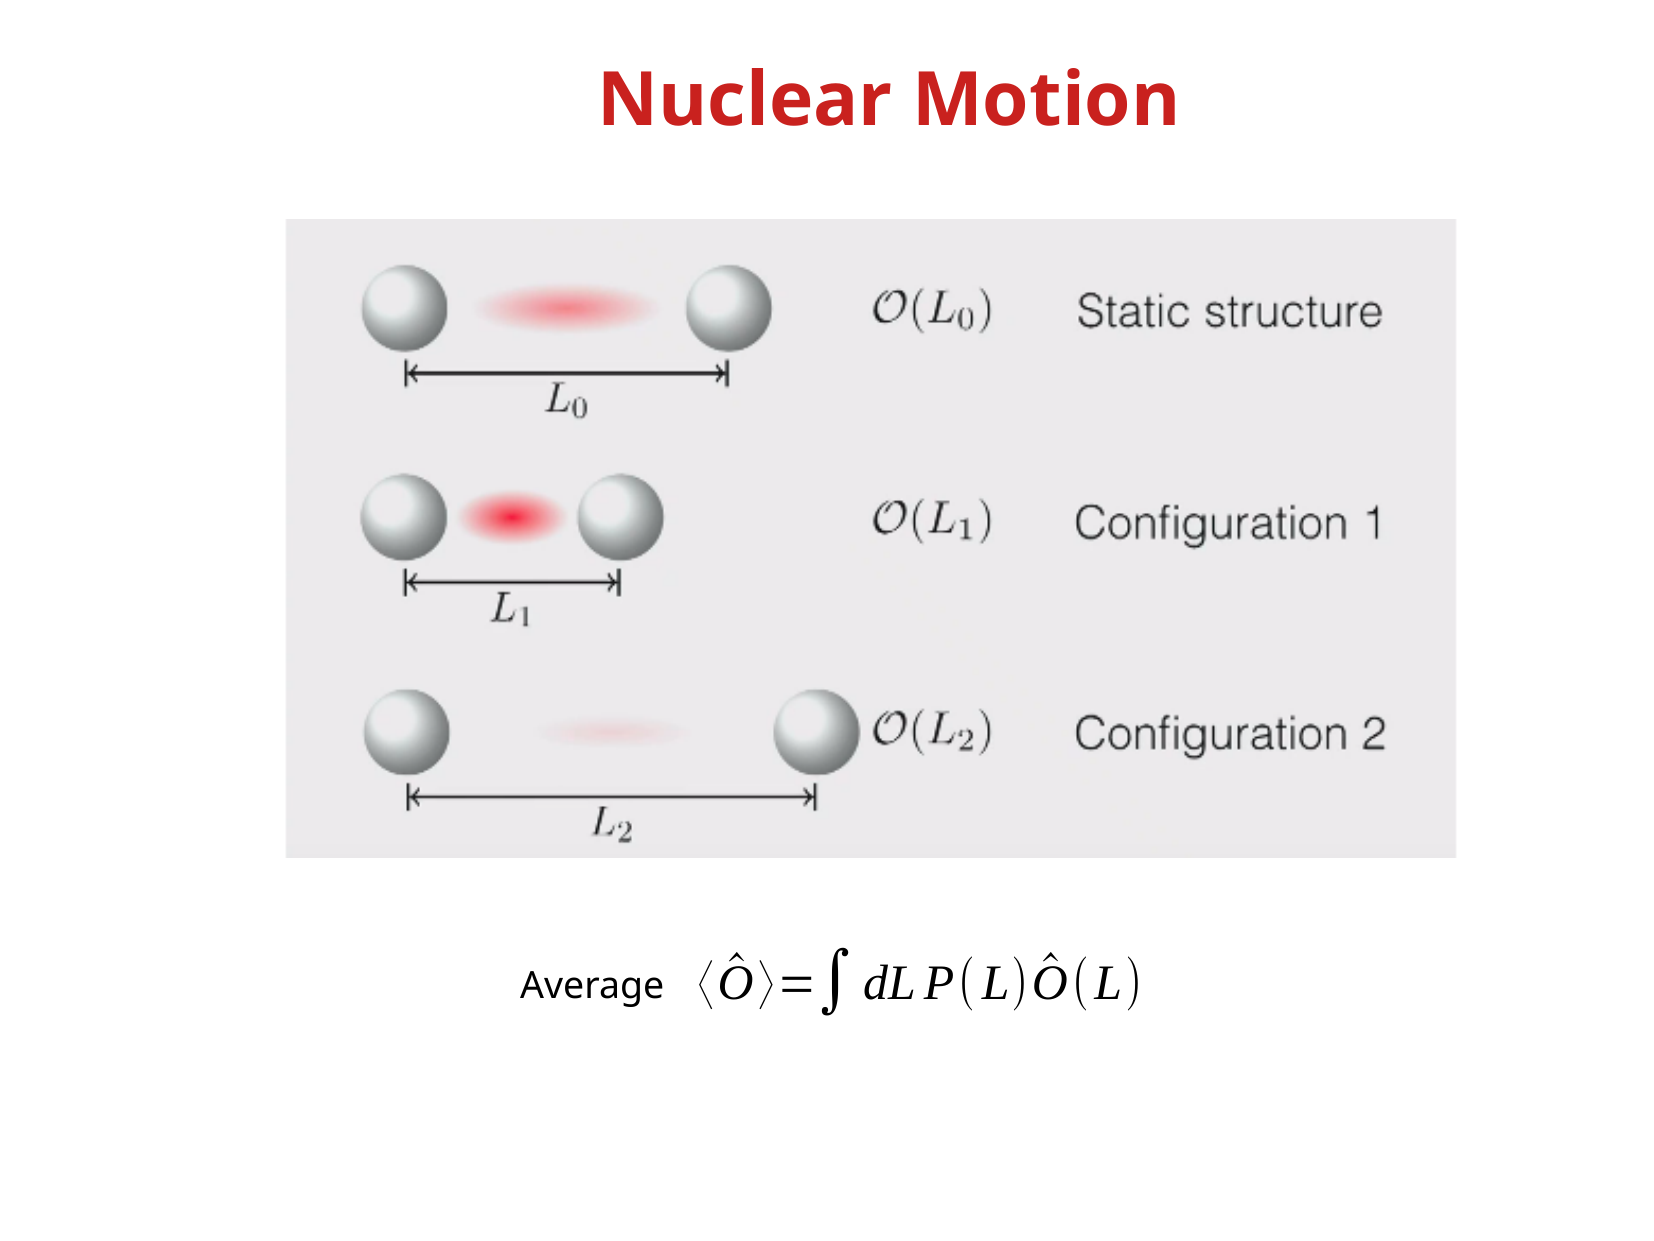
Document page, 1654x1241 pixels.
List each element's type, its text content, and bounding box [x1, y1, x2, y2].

chart [691, 945, 1149, 1021]
picture [278, 219, 1463, 858]
text_box Average [505, 950, 674, 1008]
text_box Nuclear Motion [582, 37, 1158, 151]
